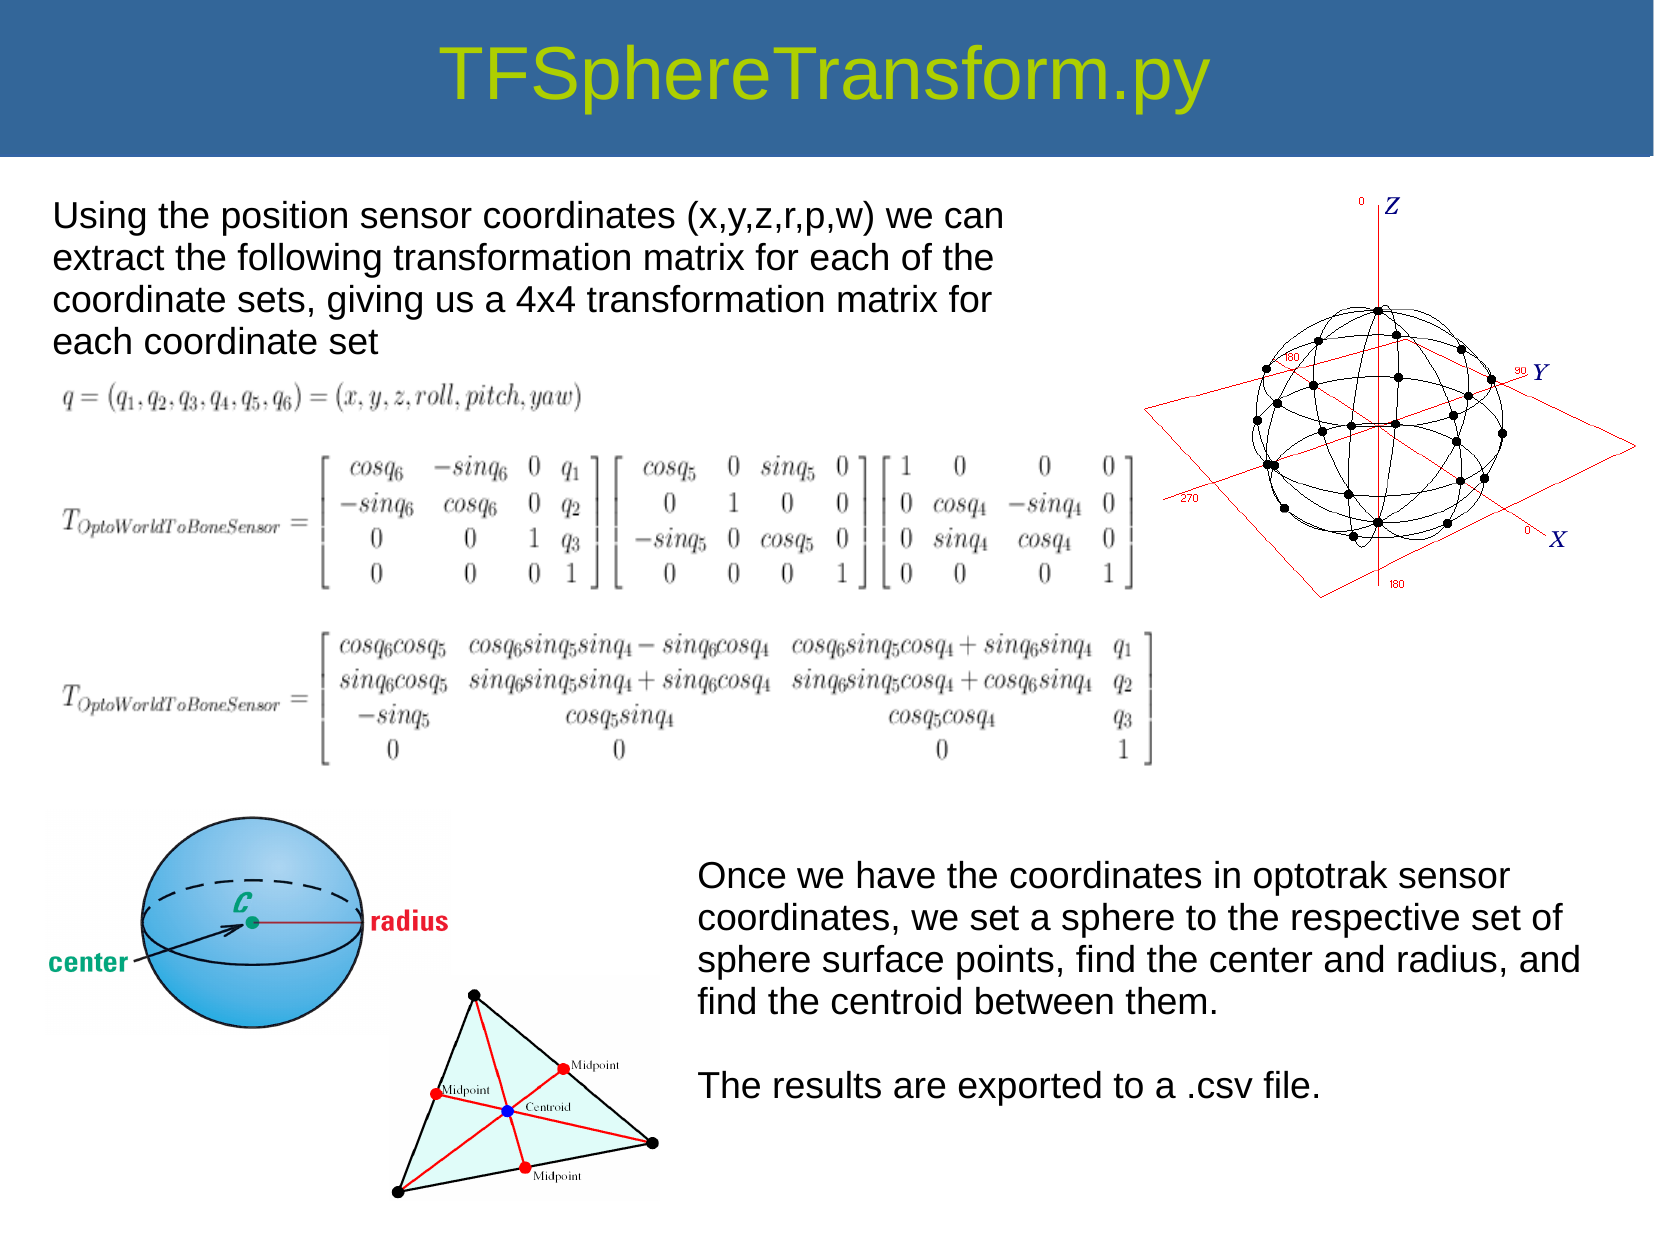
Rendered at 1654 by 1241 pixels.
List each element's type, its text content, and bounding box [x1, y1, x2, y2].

text_box TFSphereTransform.py [0, 24, 1651, 123]
picture [30, 194, 1636, 781]
text_box [0, 0, 1654, 156]
picture [45, 809, 661, 1201]
text_box Once we have the coordinates in optotrak sensor coordinates, we set a sphere to the respective set of sphere surface points, find the center and radius, and find the centroid between them. The results are exported to a .csv file. [675, 840, 1621, 1141]
text_box Using the position sensor coordinates (x,y,z,r,p,w) we can extract the following transformation matrix for each of the coordinate sets, giving us a 4x4 transformation matrix for each coordinate set [30, 180, 1066, 359]
